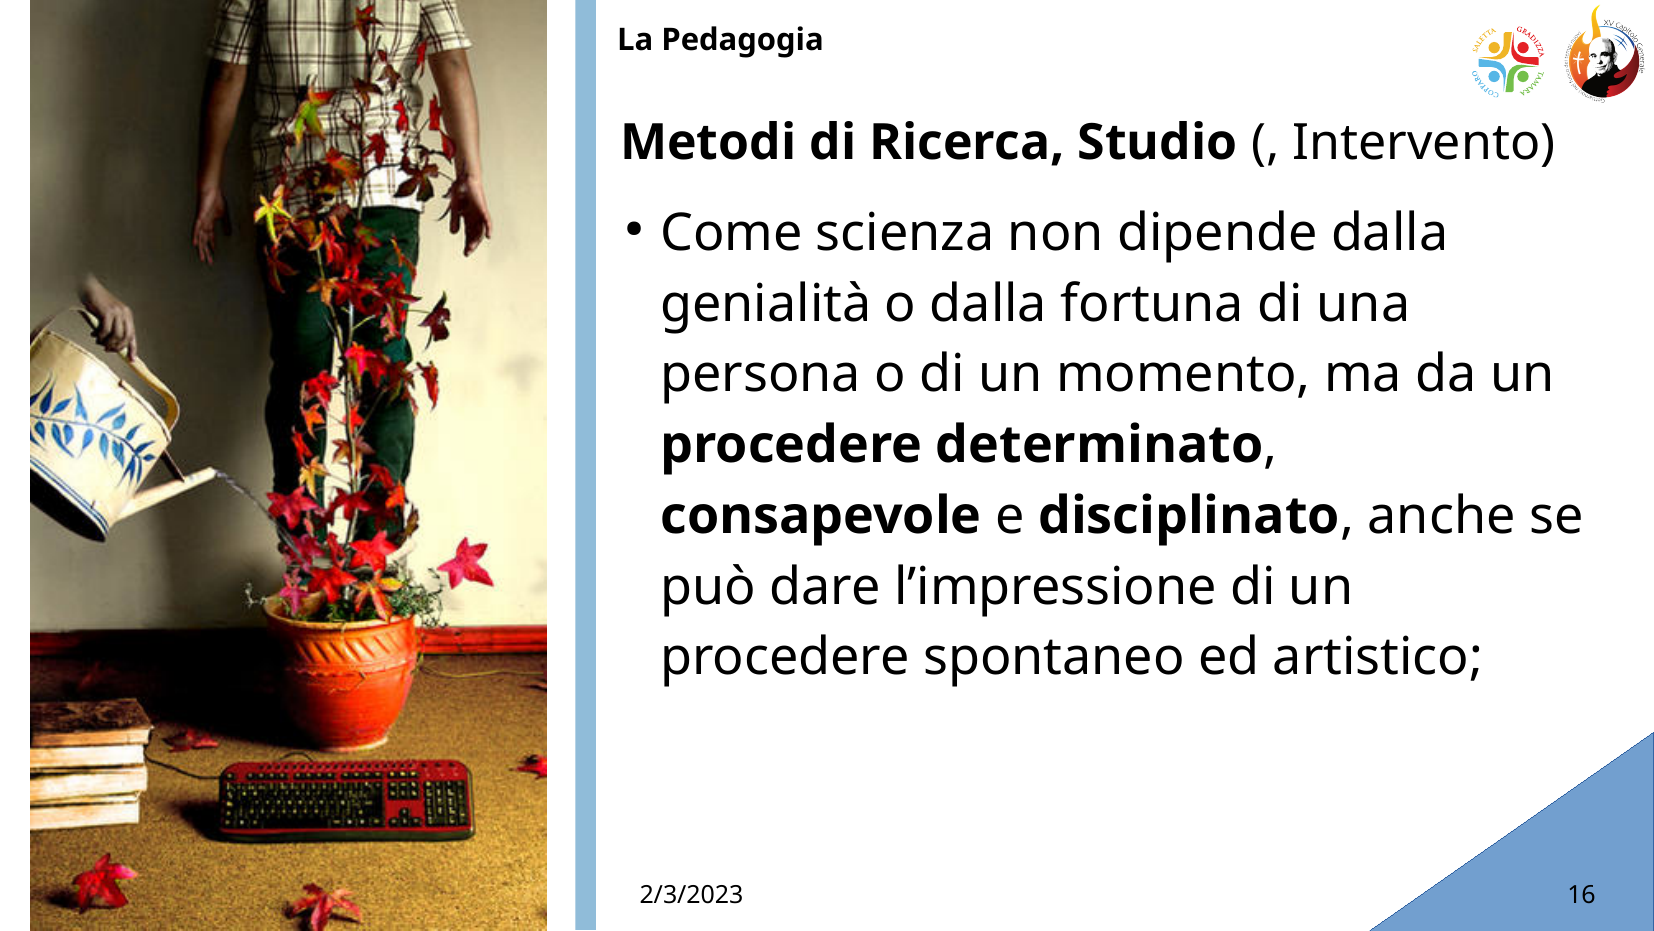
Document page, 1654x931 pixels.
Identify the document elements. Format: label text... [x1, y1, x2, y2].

picture [1563, 4, 1646, 103]
subtitle Come scienza non dipende dalla genialità o dalla fortuna di una persona o di un momento, ma da un procedere determinato, consapevole e disciplinato, anche se può dare l’impressione di un procedere spontaneo ed artistico; [624, 194, 1602, 815]
text_box La Pedagogia [602, 9, 1335, 63]
title Metodi di Ricerca, Studio (, Intervento) [620, 106, 1617, 178]
picture [30, 0, 547, 931]
